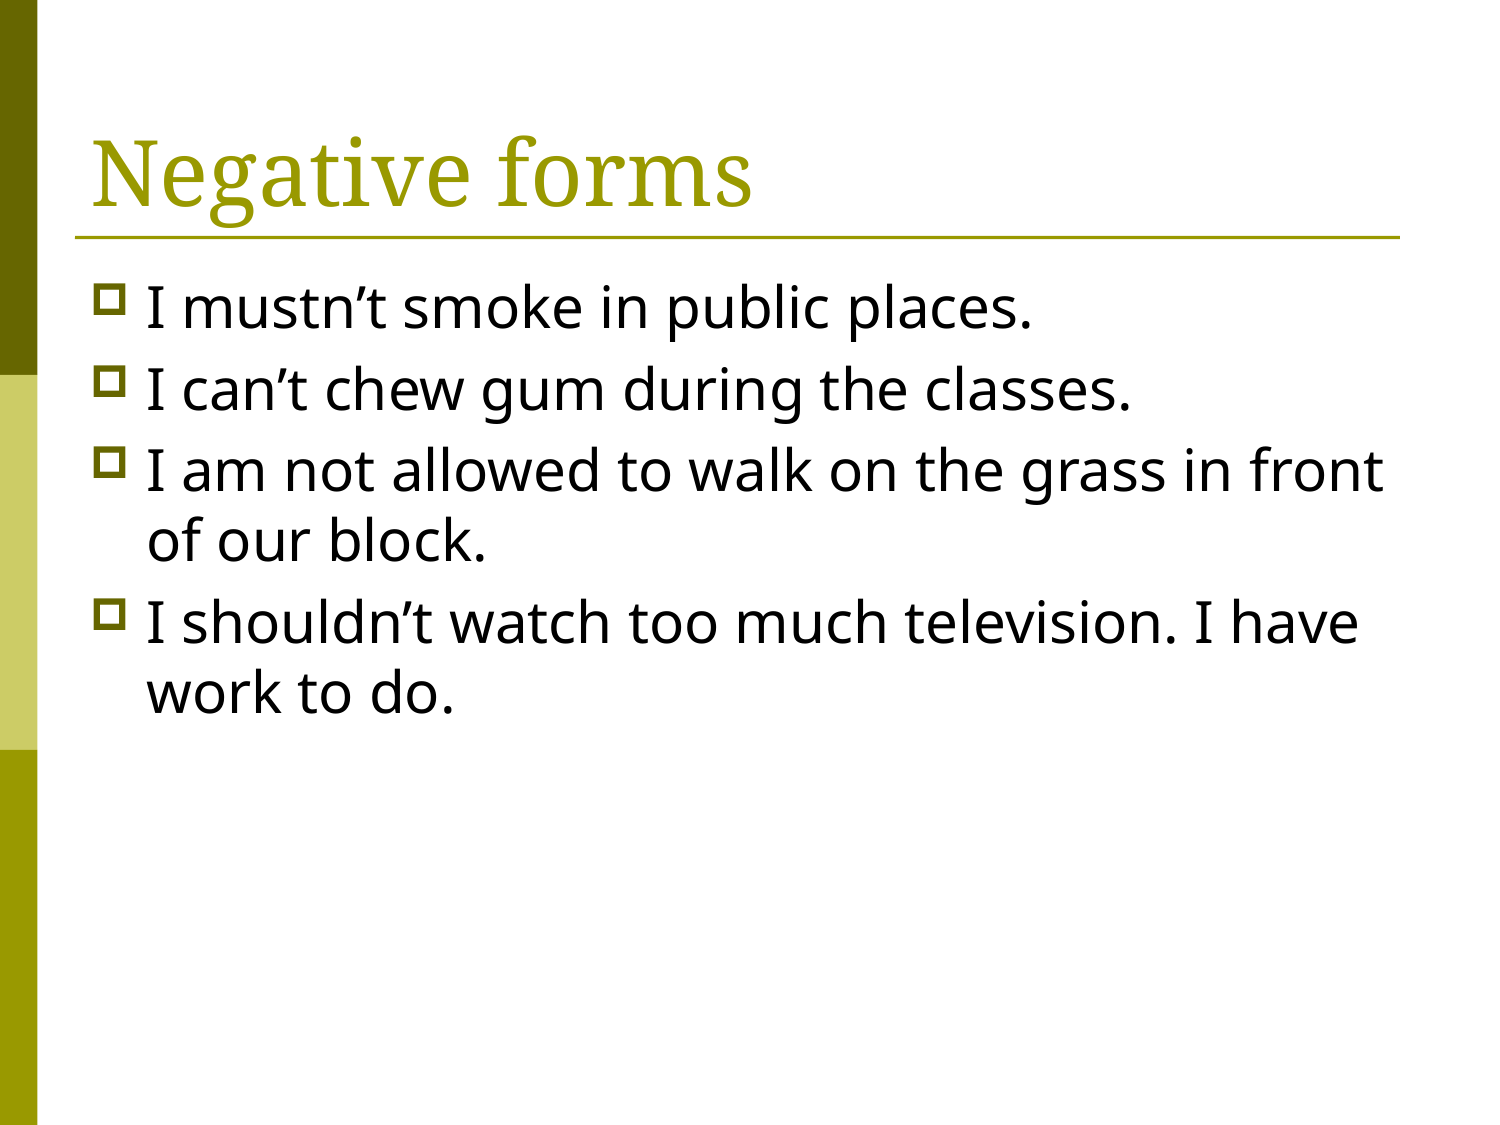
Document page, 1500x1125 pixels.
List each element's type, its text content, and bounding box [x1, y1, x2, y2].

list I mustn’t smoke in public places. I can’t chew gum during the classes. I am not allowed to walk on the grass in front of our block. I shouldn’t watch too much television. I have work to do. [75, 262, 1425, 1006]
title Negative forms [75, 45, 1425, 233]
